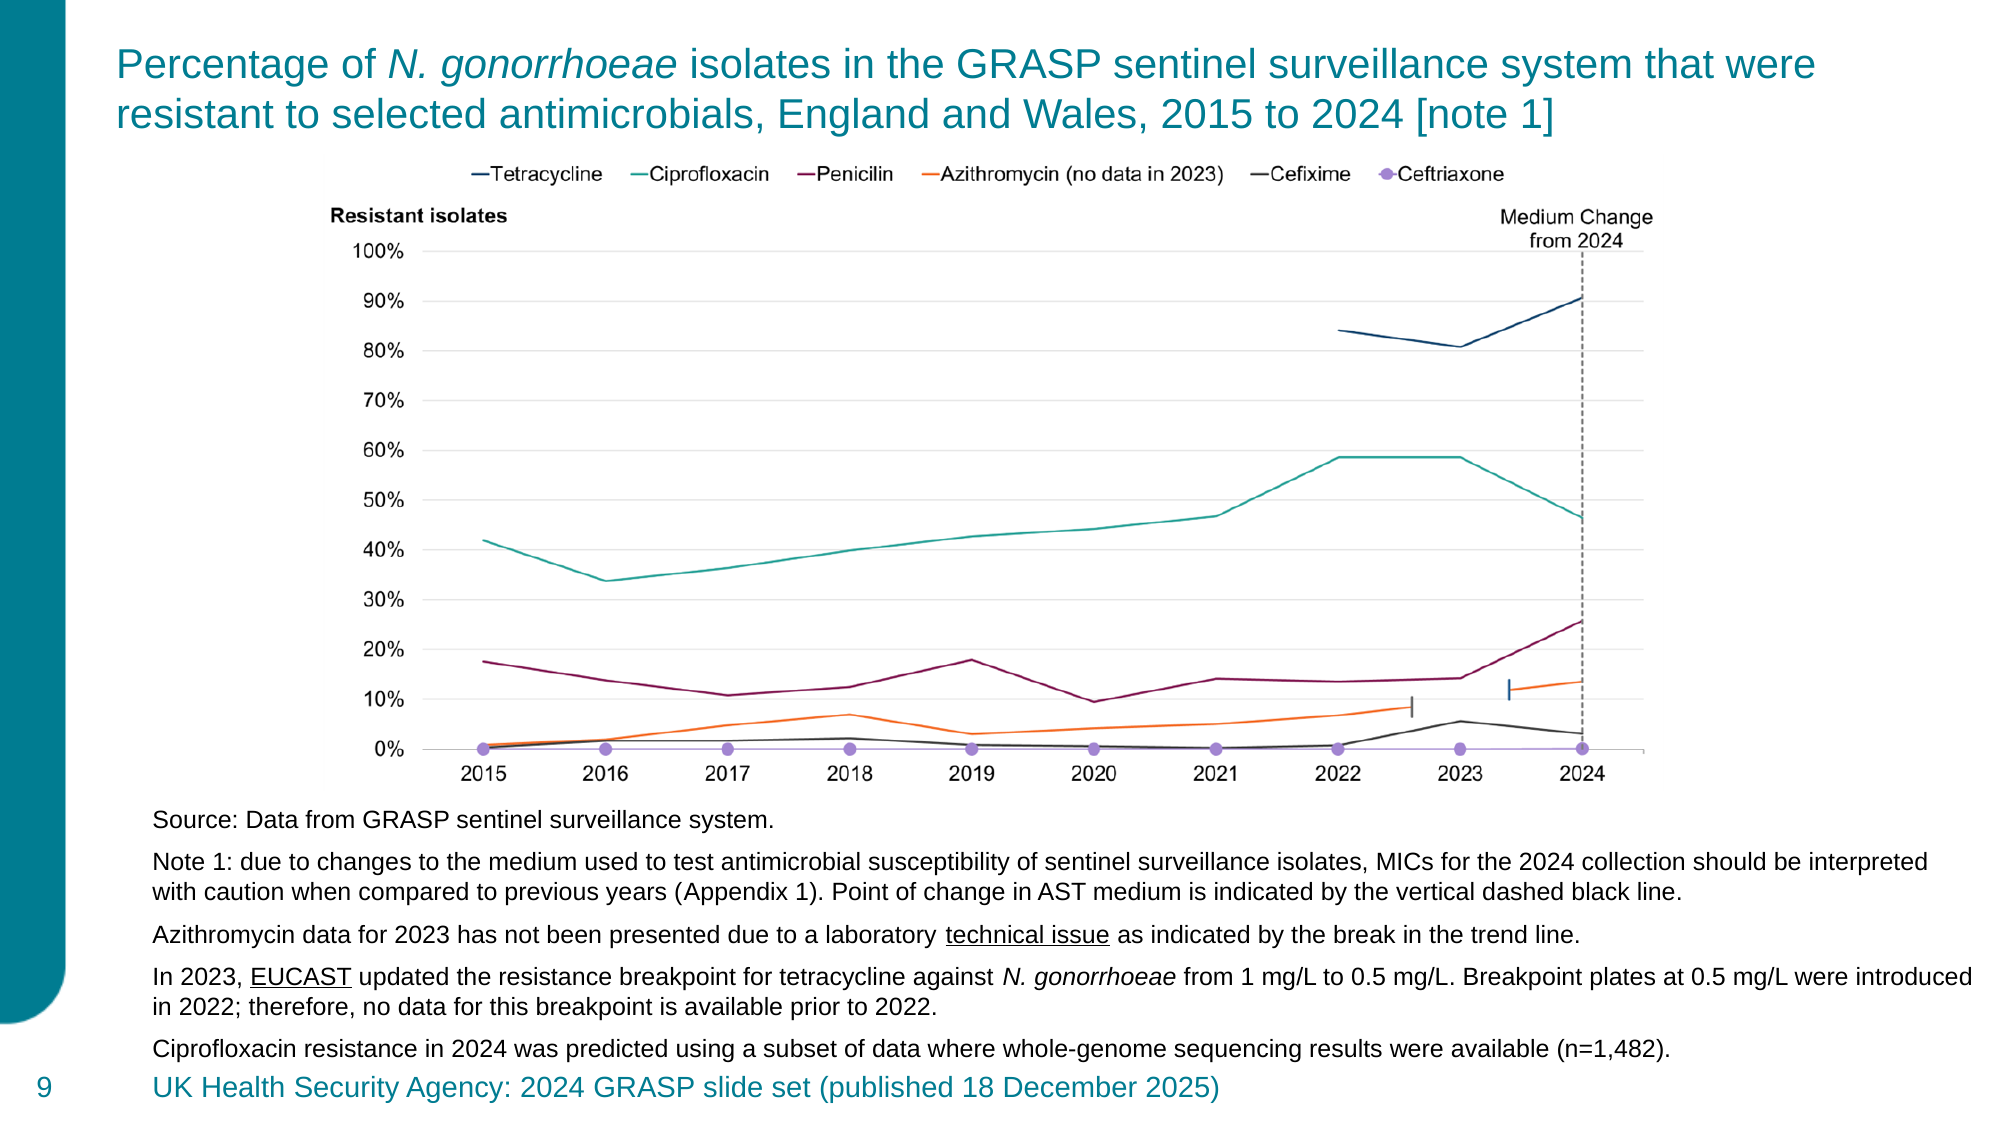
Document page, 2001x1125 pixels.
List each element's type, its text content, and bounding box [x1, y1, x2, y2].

picture [323, 154, 1664, 791]
text_box UK Health Security Agency: 2024 GRASP slide set (published 18 December 2025) [137, 1056, 1780, 1116]
title Percentage of N. gonorrhoeae isolates in the GRASP sentinel surveillance system that were resistant to selected antimicrobials, England and Wales, 2015 to 2024 [note 1] [101, 29, 1926, 145]
text_box [21, 1056, 120, 1117]
text_box Source: Data from GRASP sentinel surveillance system. Note 1: due to changes to the medium used to test antimicrobial susceptibility of sentinel surveillance isolates, MICs for the 2024 collection should be interpreted with caution when compared to previous years (Appendix 1). Point of change in AST medium is indicated by the vertical dashed black line. Azithromycin data for 2023 has not been presented due to a laboratory technical issue as indicated by the break in the trend line. In 2023, EUCAST updated the resistance breakpoint for tetracycline against N. gonorrhoeae from 1 mg/L to 0.5 mg/L. Breakpoint plates at 0.5 mg/L were introduced in 2022; therefore, no data for this breakpoint is available prior to 2022. Ciprofloxacin resistance in 2024 was predicted using a subset of data where whole-genome sequencing results were available (n=1,482). [137, 796, 1997, 1071]
